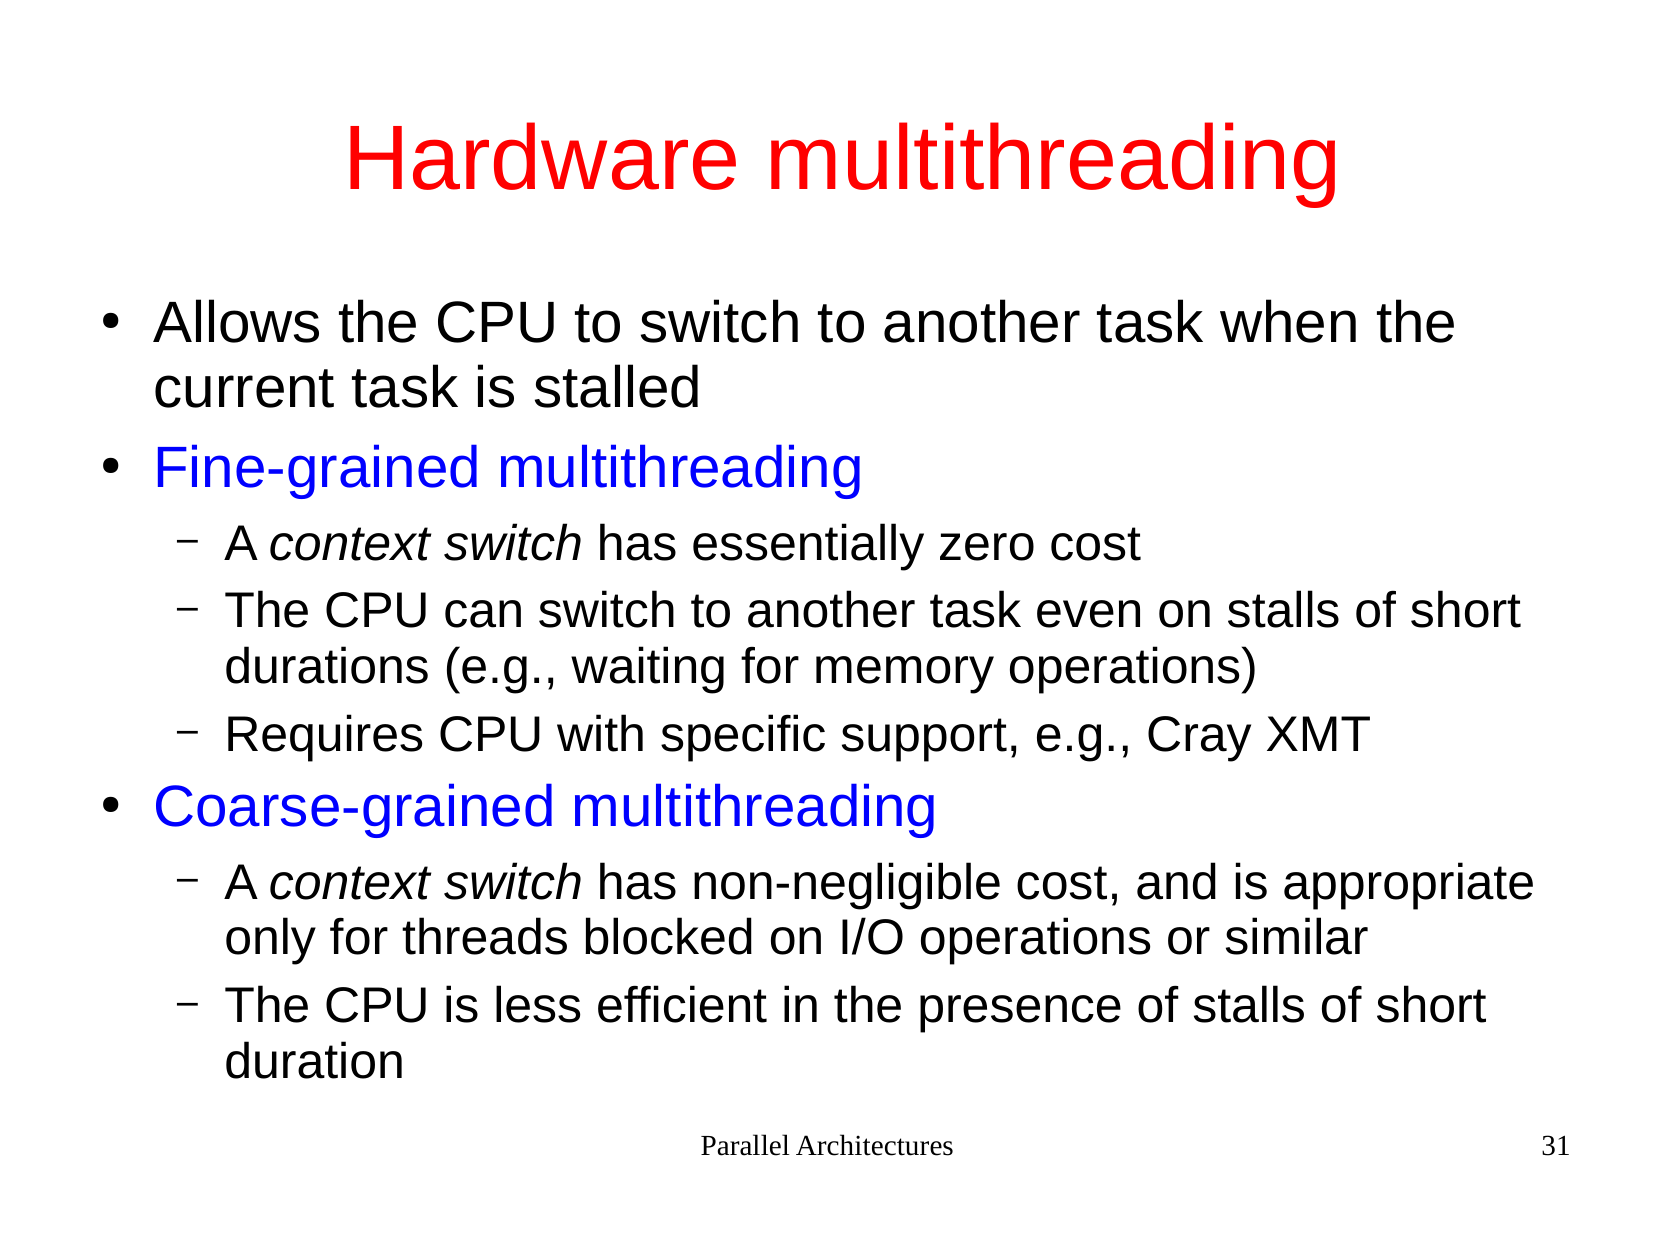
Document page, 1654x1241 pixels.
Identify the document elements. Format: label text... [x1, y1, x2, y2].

title Hardware multithreading [82, 49, 1571, 257]
list Allows the CPU to switch to another task when the current task is stalled Fine-grained multithreading A context switch has essentially zero cost The CPU can switch to another task even on stalls of short durations (e.g., waiting for memory operations) Requires CPU with specific support, e.g., Cray XMT Coarse-grained multithreading A context switch has non-negligible cost, and is appropriate only for threads blocked on I/O operations or similar The CPU is less efficient in the presence of stalls of short duration [82, 290, 1571, 1109]
